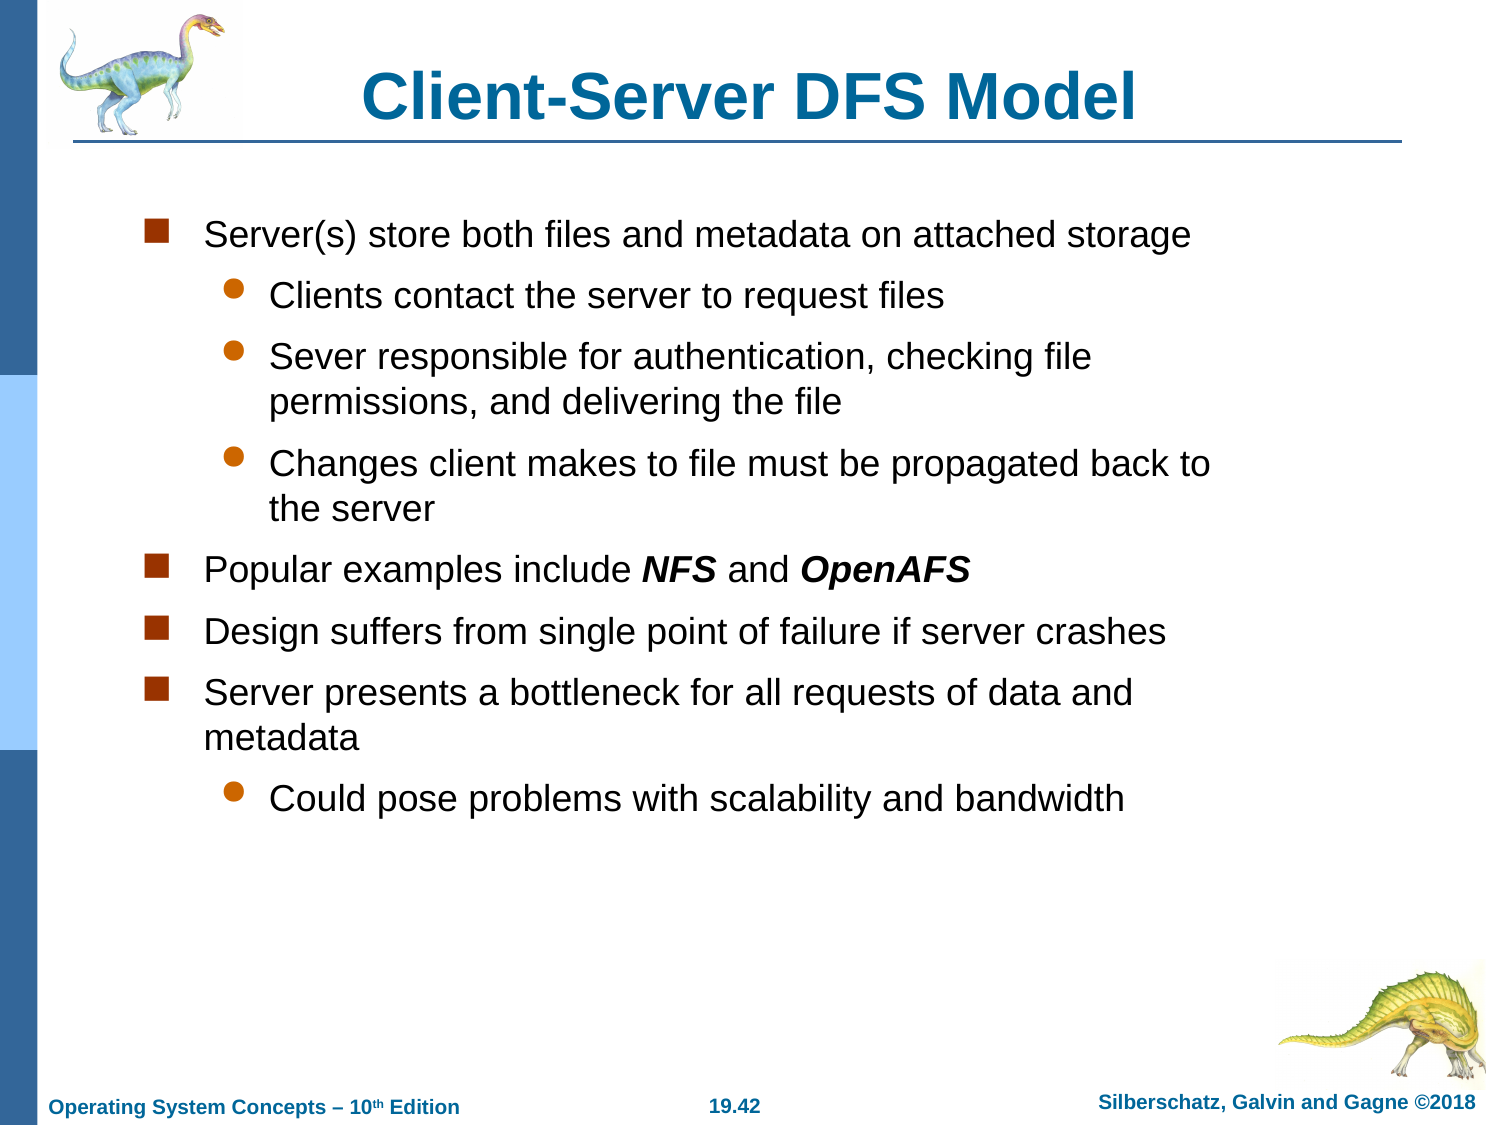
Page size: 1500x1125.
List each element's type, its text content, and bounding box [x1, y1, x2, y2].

picture [46, 0, 243, 149]
picture [1275, 959, 1486, 1090]
list Server(s) store both files and metadata on attached storage Clients contact the server to request files Sever responsible for authentication, checking file permissions, and delivering the file Changes client makes to file must be propagated back to the server Popular examples include NFS and OpenAFS Design suffers from single point of failure if server crashes Server presents a bottleneck for all requests of data and metadata Could pose problems with scalability and bandwidth [132, 202, 1285, 946]
picture [1415, 1094, 1423, 1099]
title Client-Server DFS Model [75, 45, 1426, 141]
